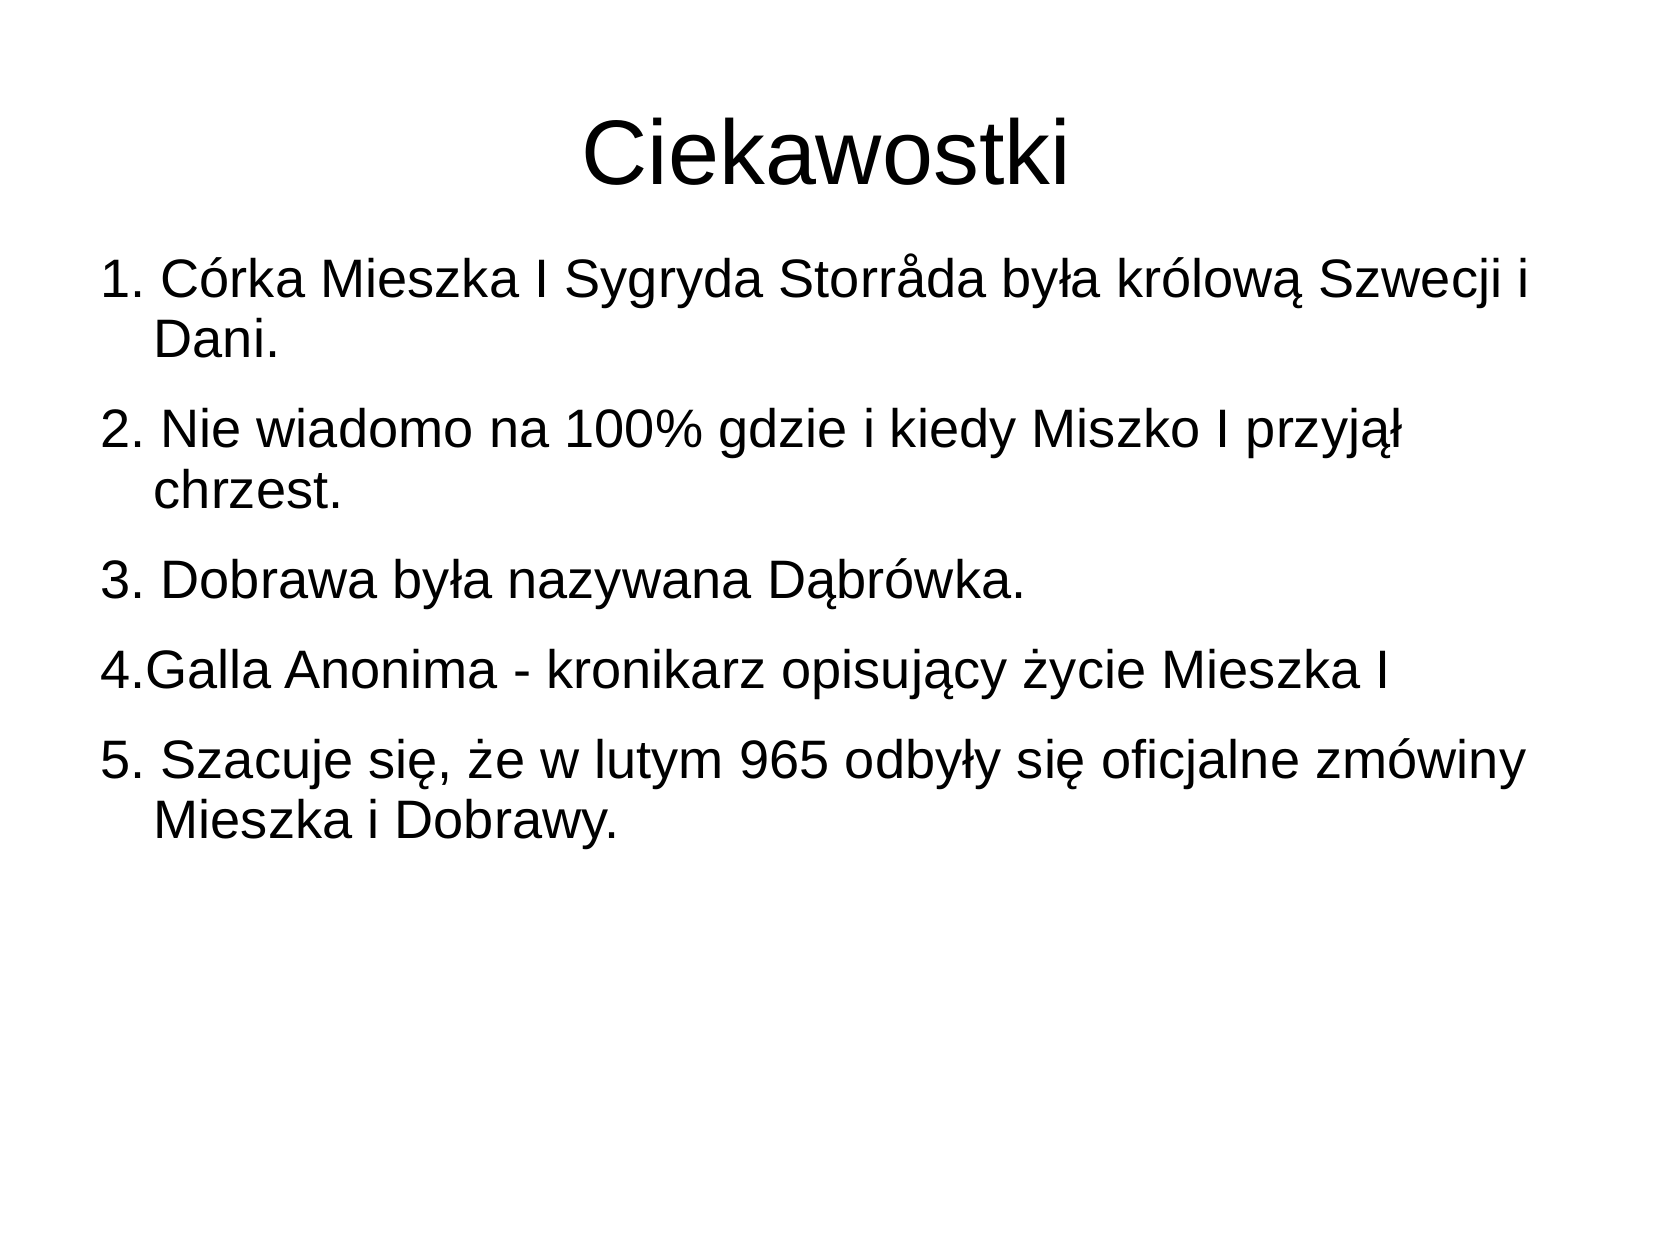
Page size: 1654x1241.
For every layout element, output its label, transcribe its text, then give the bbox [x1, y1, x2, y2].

list 1. Córka Mieszka I Sygryda Storråda była królową Szwecji i Dani. 2. Nie wiadomo na 100% gdzie i kiedy Miszko I przyjął chrzest. 3. Dobrawa była nazywana Dąbrówka. 4.Galla Anonima - kronikarz opisujący życie Mieszka I 5. Szacuje się, że w lutym 965 odbyły się oficjalne zmówiny Mieszka i Dobrawy. [82, 248, 1571, 1067]
title Ciekawostki [82, 49, 1571, 248]
